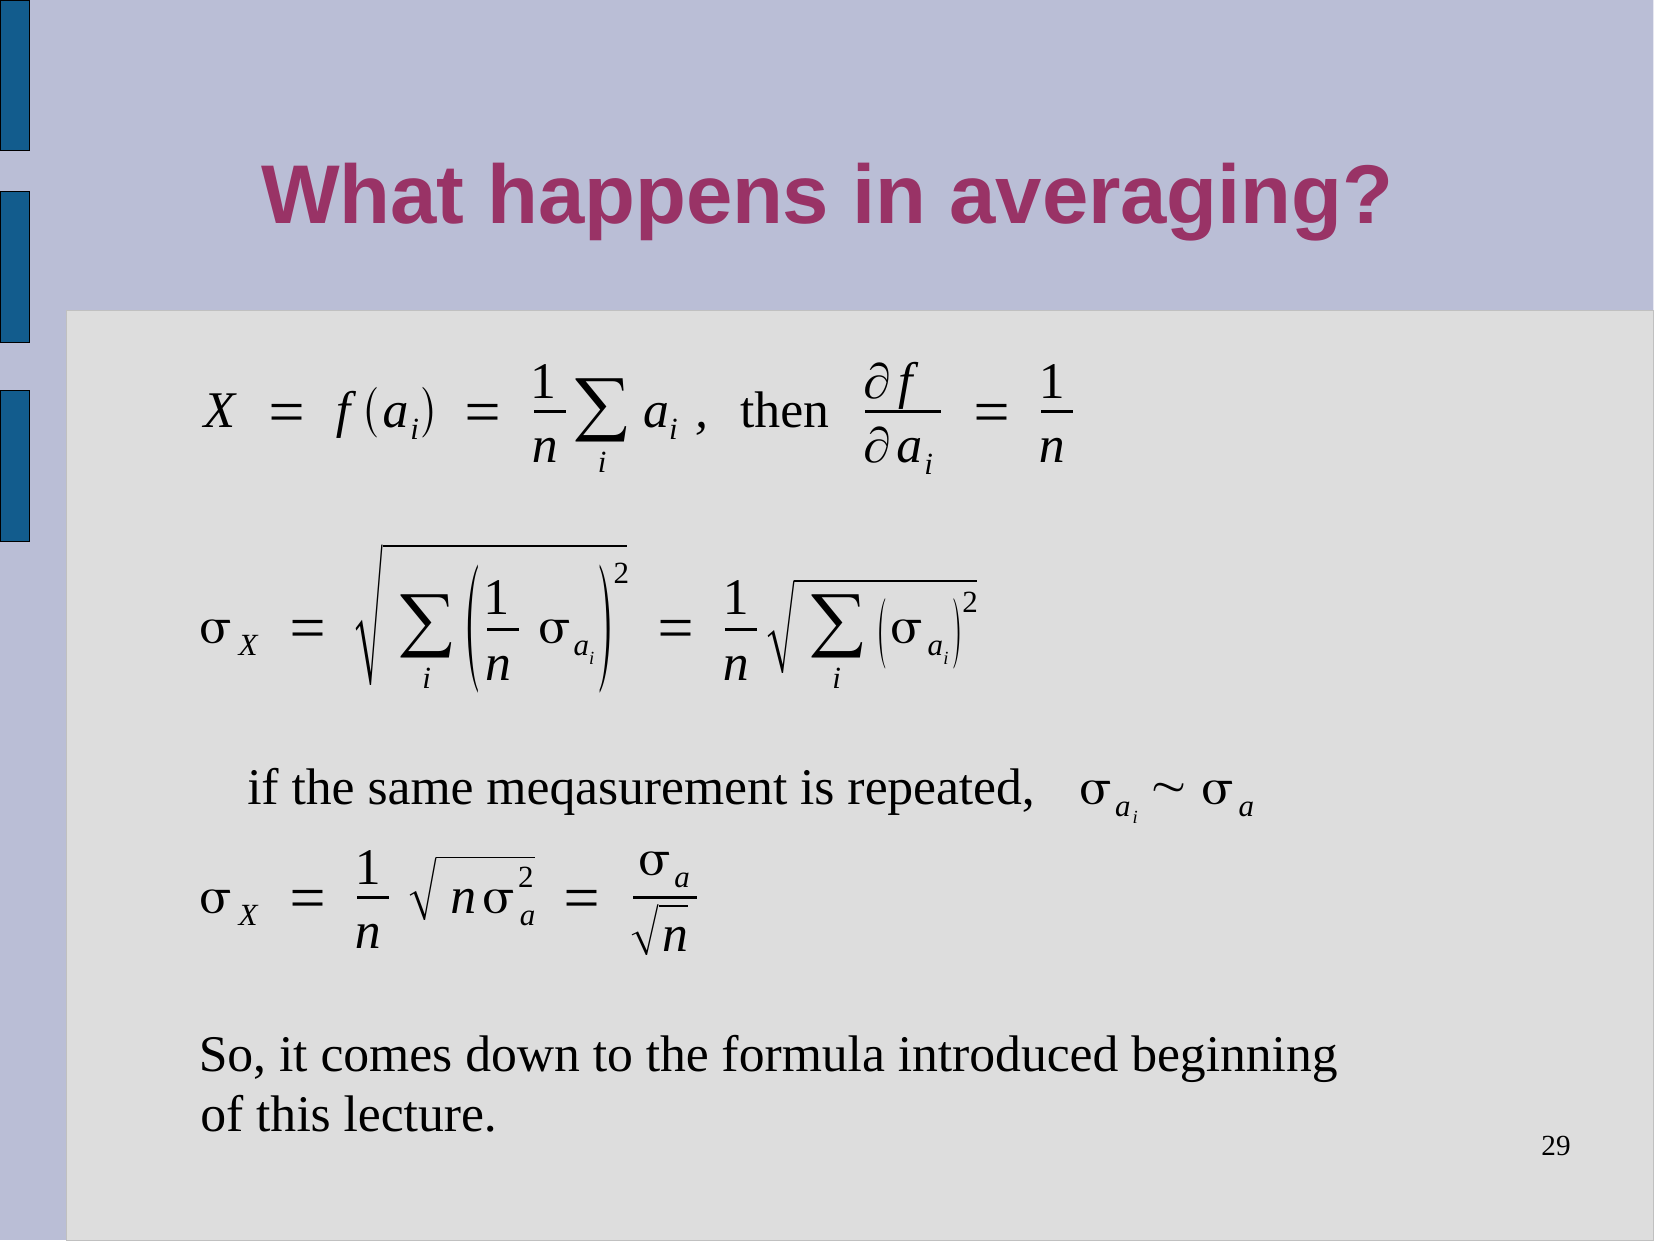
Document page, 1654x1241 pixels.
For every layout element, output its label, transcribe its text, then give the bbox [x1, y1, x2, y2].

title What happens in averaging? [121, 98, 1534, 291]
chart [193, 351, 1347, 1143]
